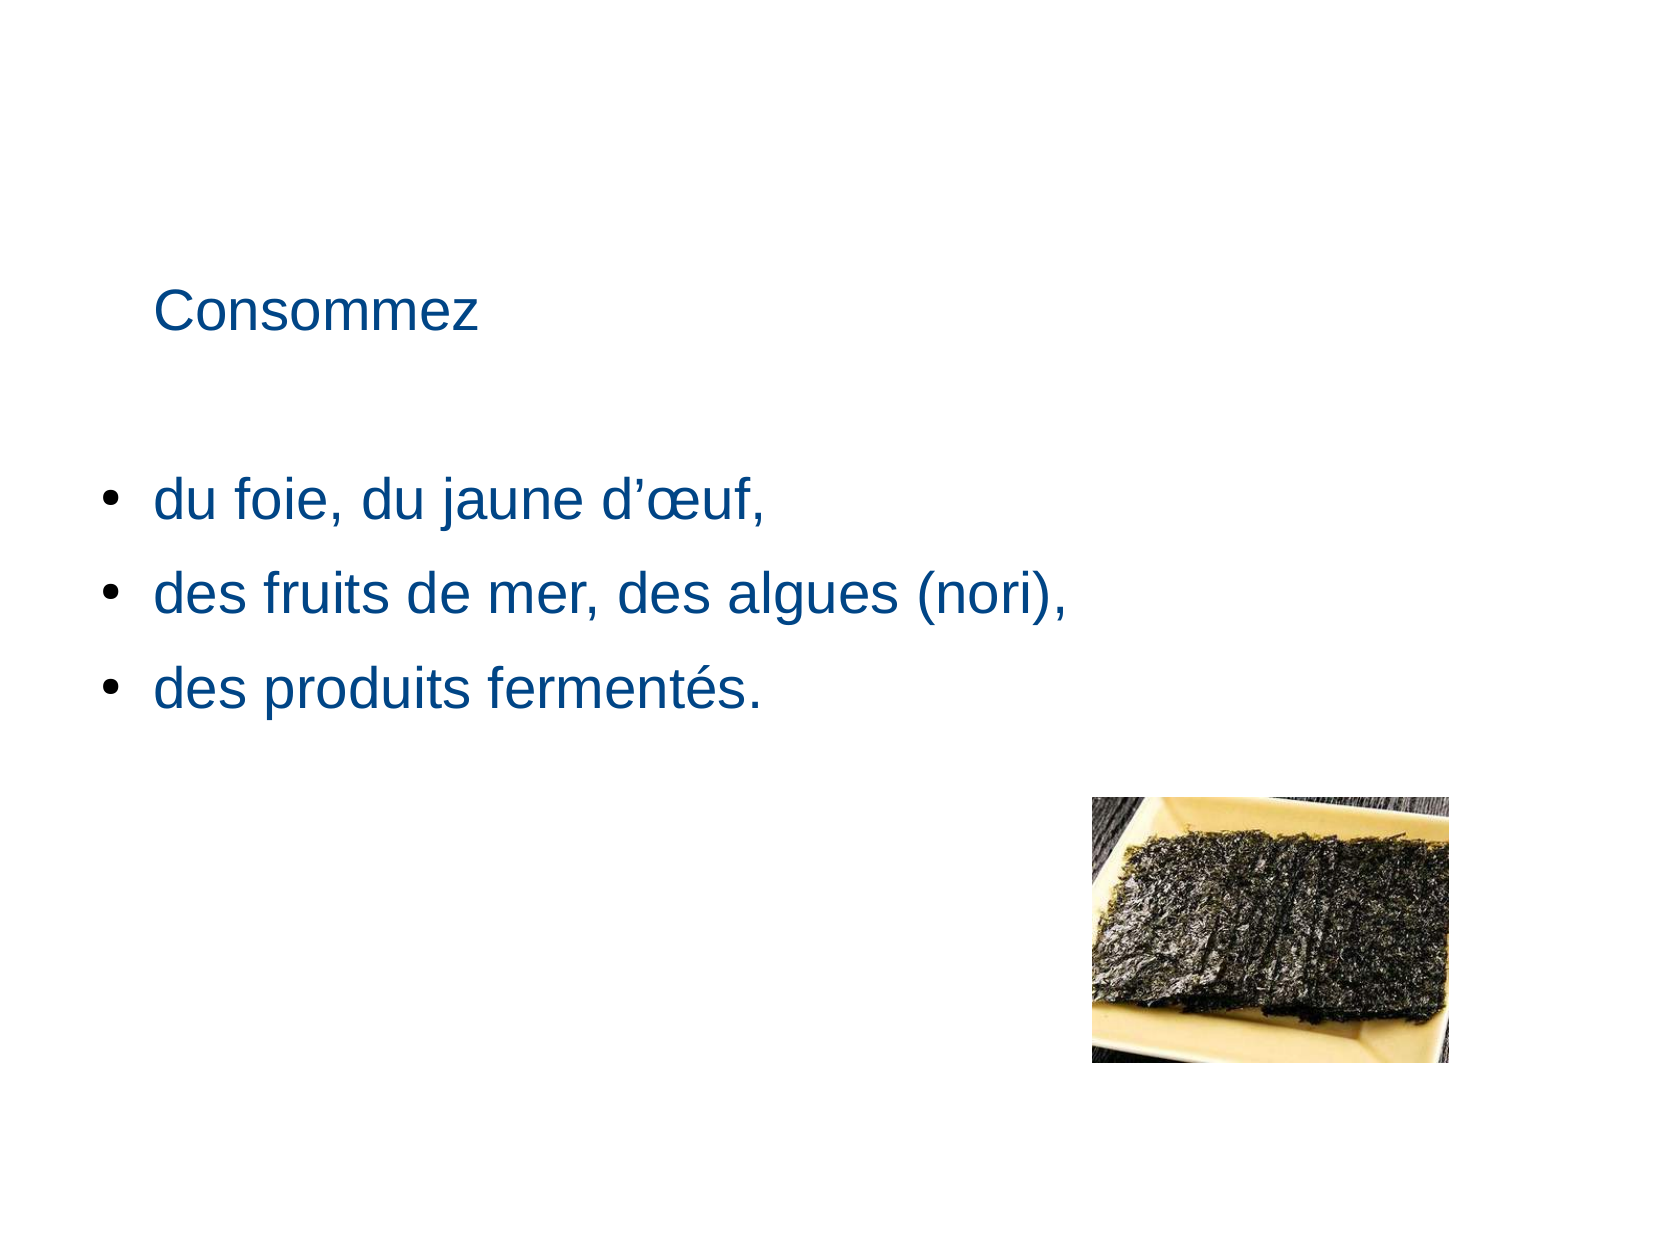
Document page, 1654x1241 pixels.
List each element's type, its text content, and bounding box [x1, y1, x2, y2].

picture [1092, 797, 1449, 1063]
list Consommez du foie, du jaune d’œuf, des fruits de mer, des algues (nori), des produits fermentés. [82, 88, 1571, 1109]
